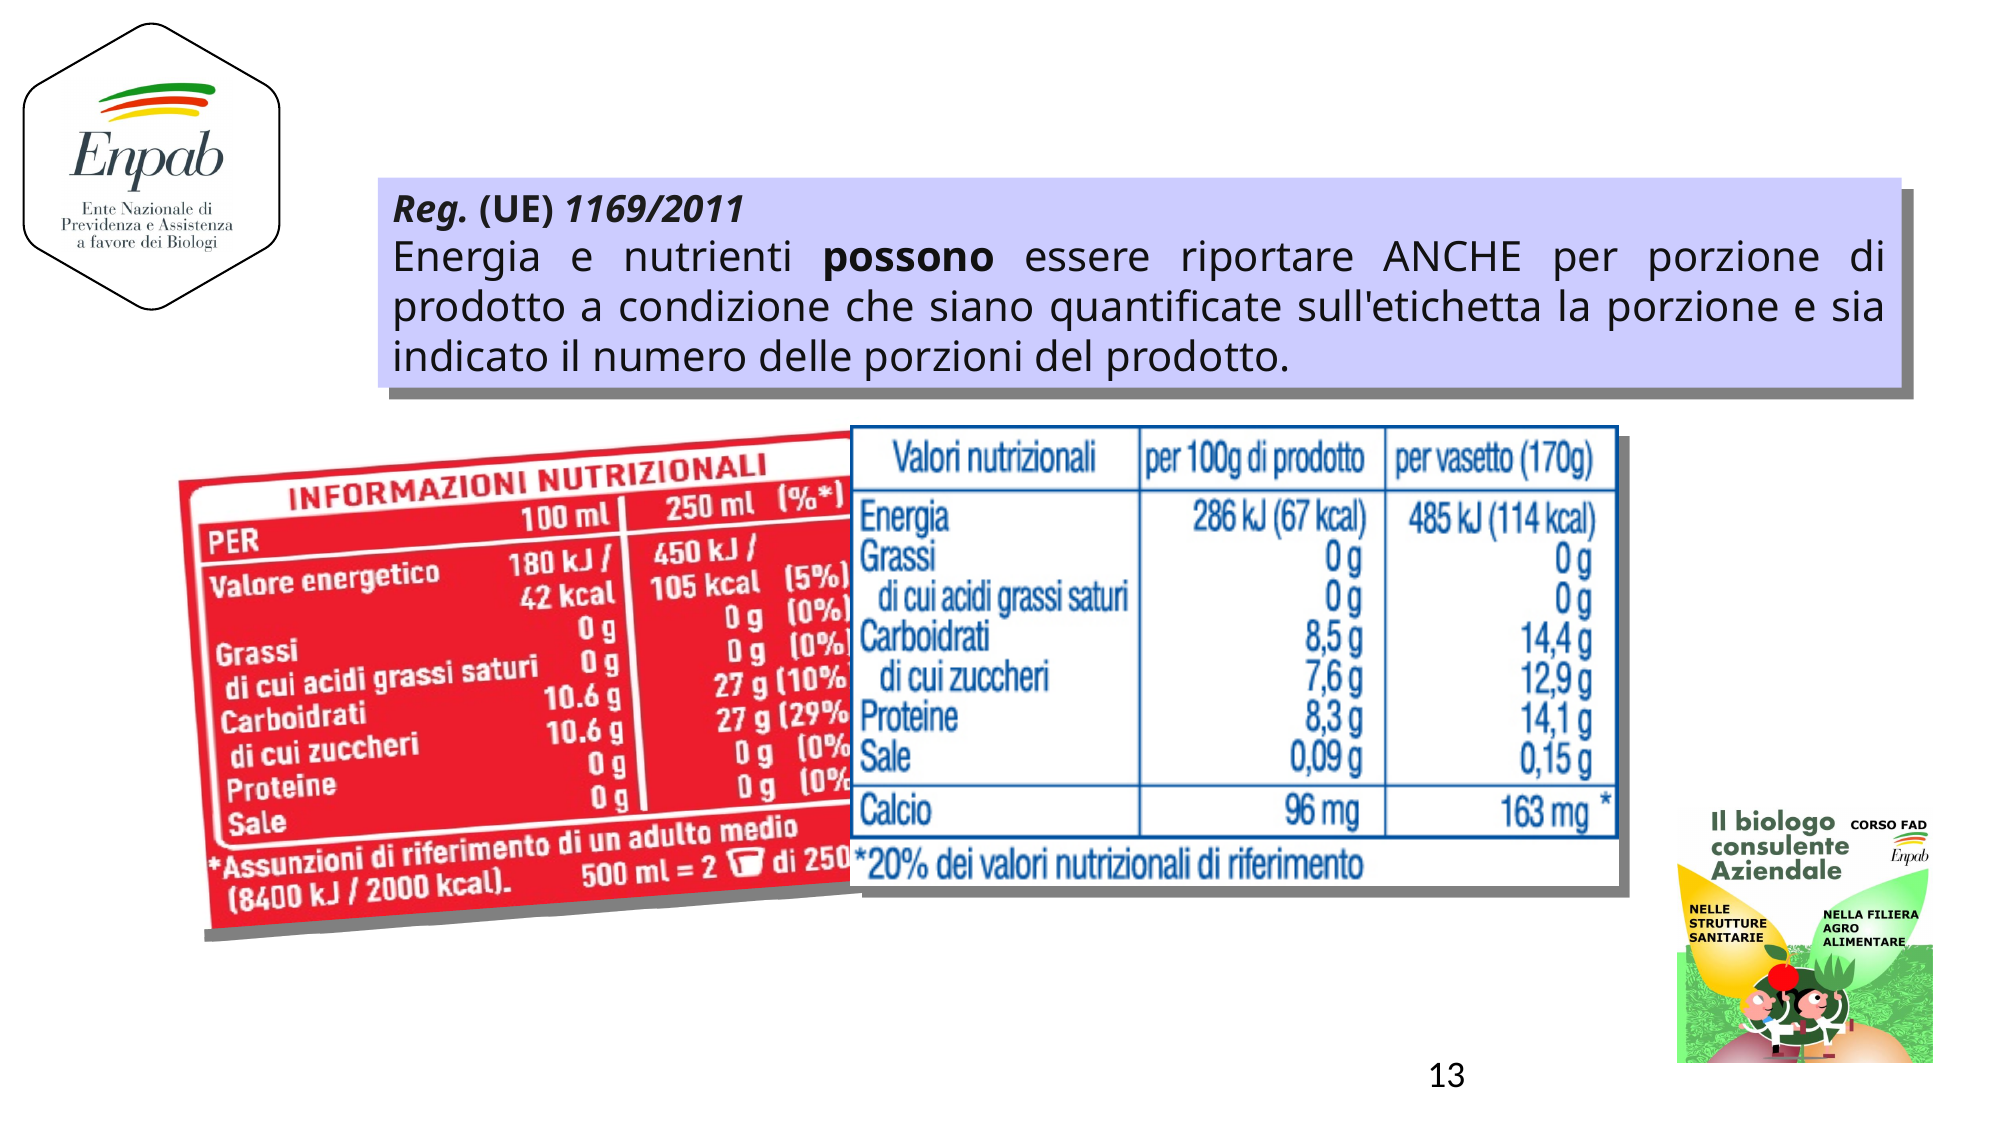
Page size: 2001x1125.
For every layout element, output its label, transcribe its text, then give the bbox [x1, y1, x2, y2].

picture [158, 413, 1619, 931]
picture [1677, 807, 1933, 1063]
picture [61, 77, 233, 252]
text_box Reg. (UE) 1169/2011 Energia e nutrienti possono essere riportare ANCHE per porzione di prodotto a condizione che siano quantificate sull'etichetta la porzione e sia indicato il numero delle porzioni del prodotto. [377, 177, 1902, 388]
text_box [23, 23, 280, 310]
